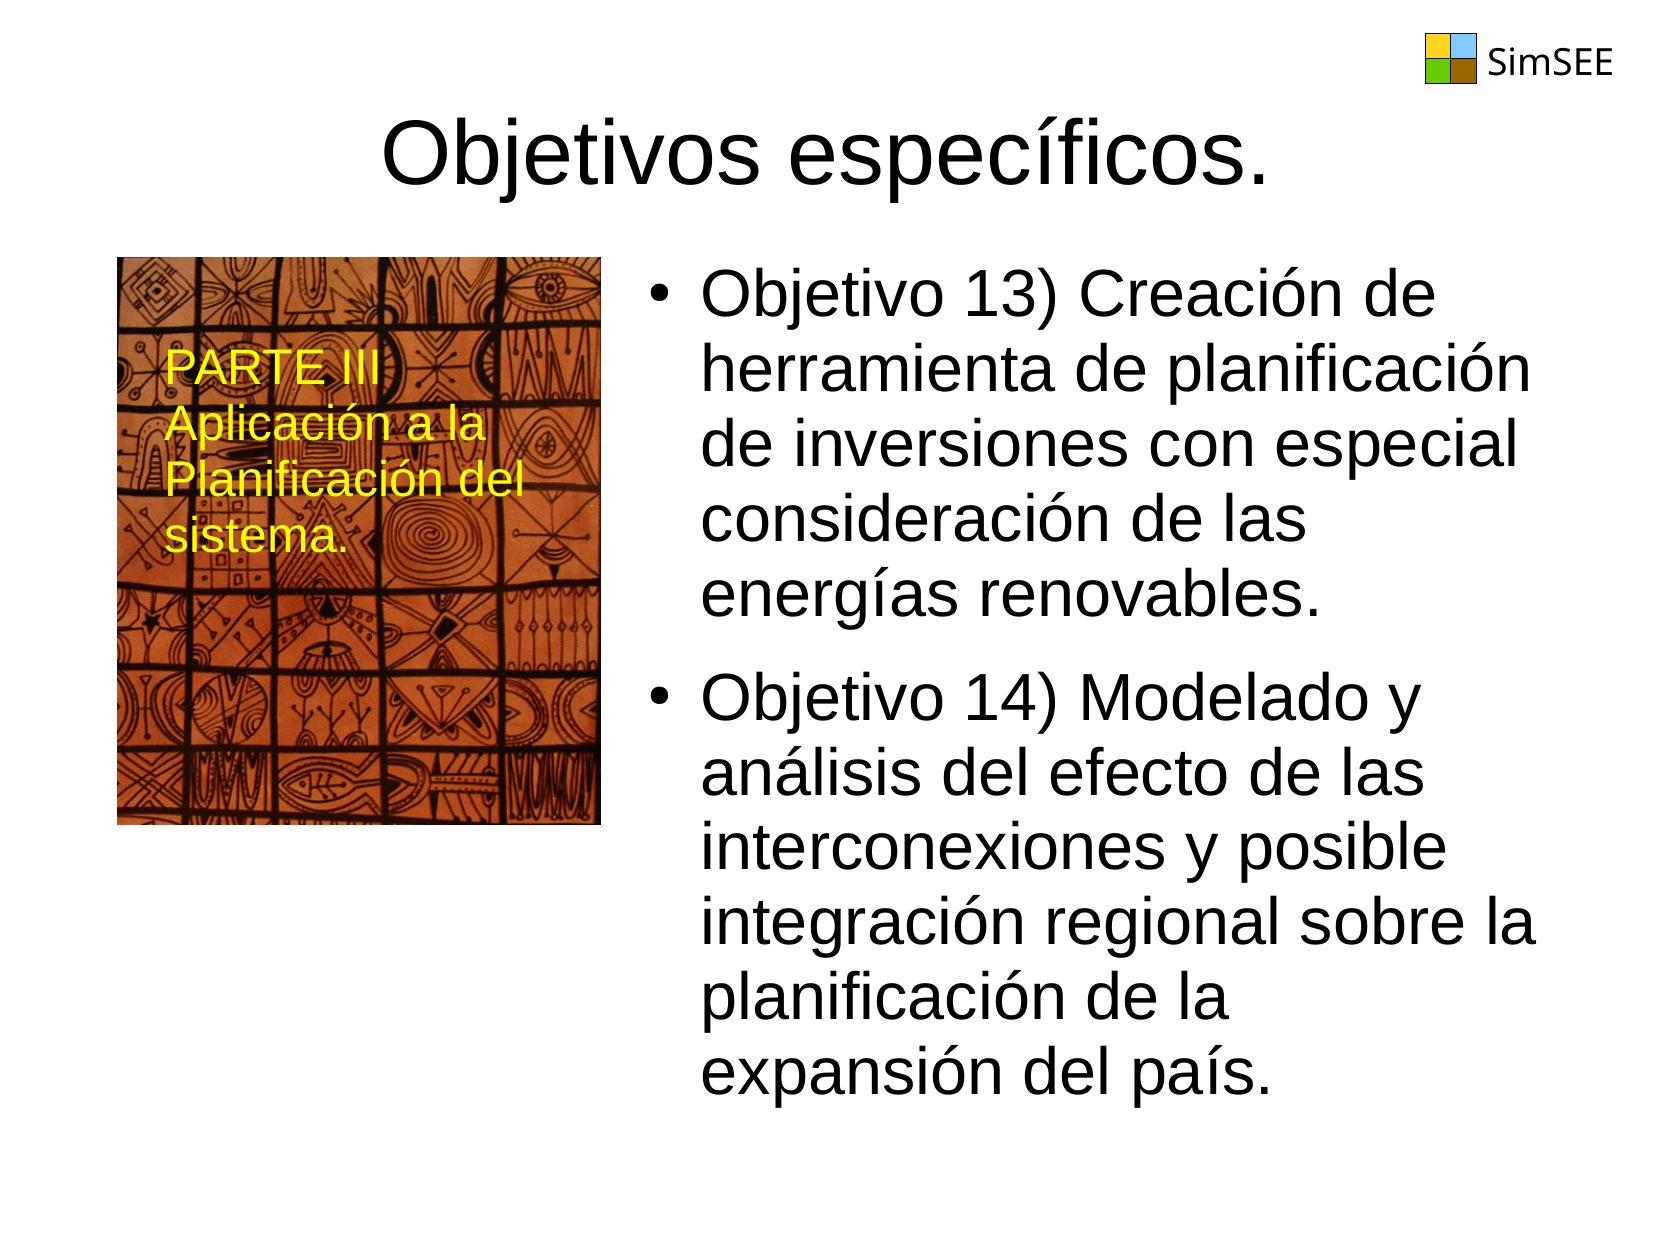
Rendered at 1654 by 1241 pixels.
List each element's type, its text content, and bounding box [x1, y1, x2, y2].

list Objetivo 13) Creación de herramienta de planificación de inversiones con especial consideración de las energías renovables. Objetivo 14) Modelado y análisis del efecto de las interconexiones y posible integración regional sobre la planificación de la expansión del país. [630, 256, 1546, 1140]
title Objetivos específicos. [82, 49, 1571, 257]
text_box PARTE III Aplicación a la Planificación del sistema. [150, 332, 571, 571]
picture [117, 257, 601, 826]
